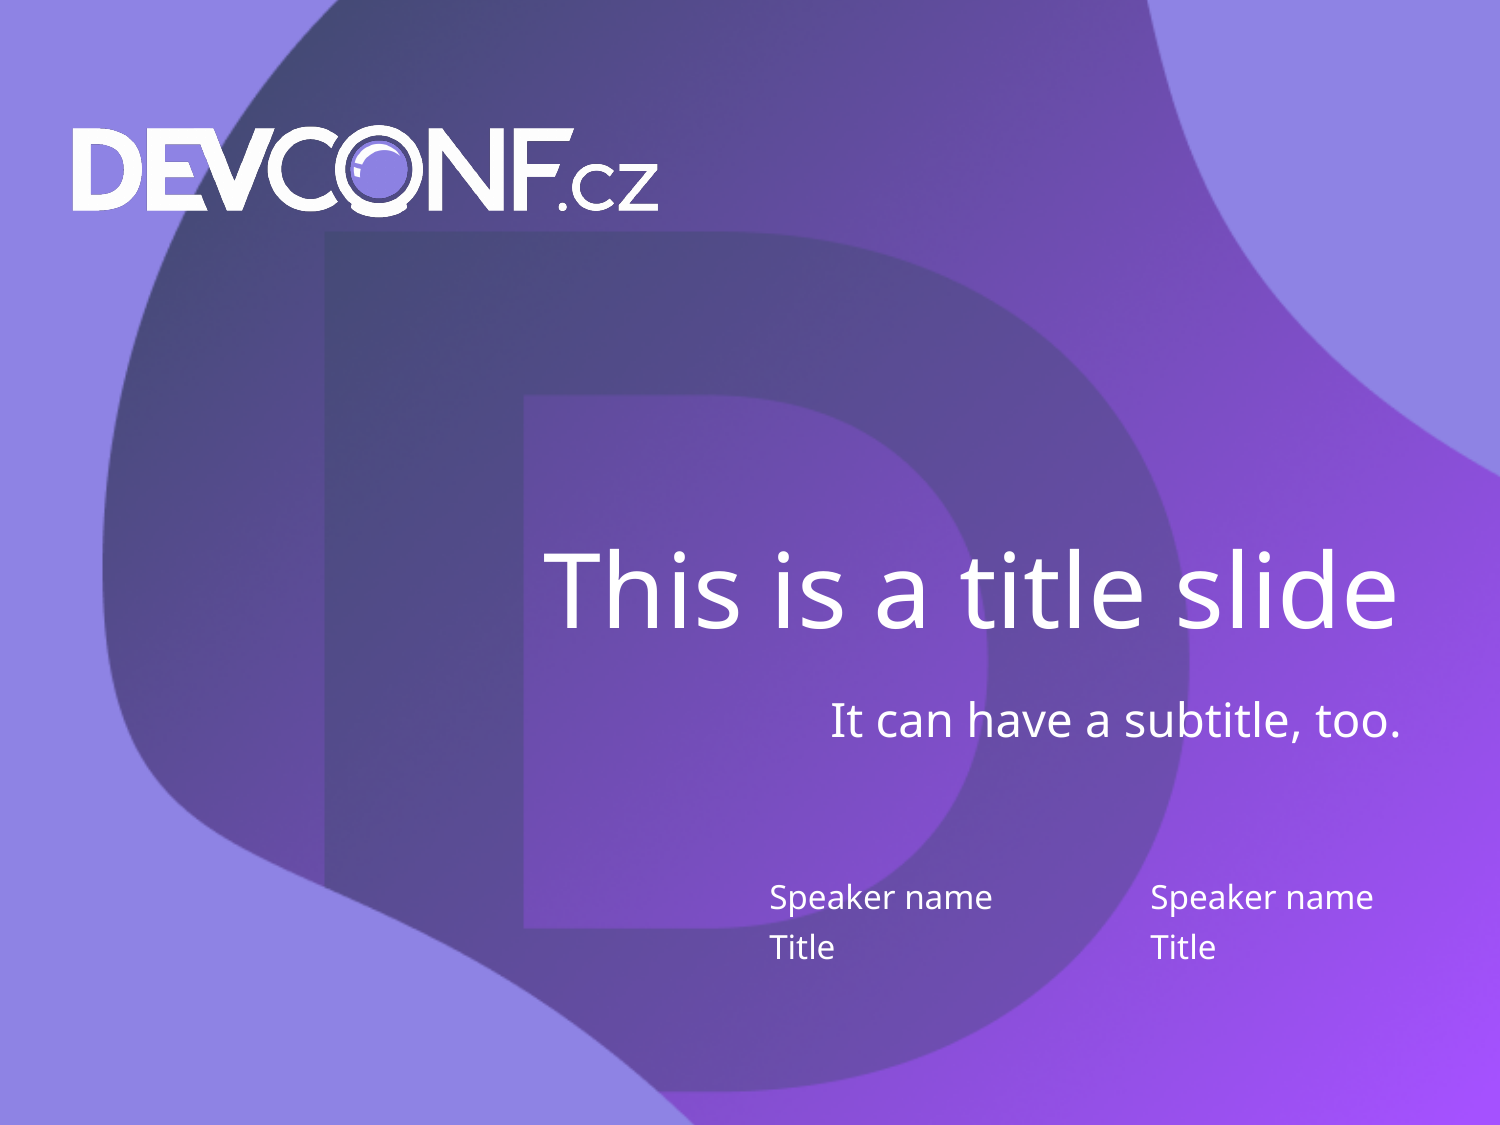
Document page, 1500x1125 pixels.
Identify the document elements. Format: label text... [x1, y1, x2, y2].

picture [0, 0, 1500, 1125]
subtitle Speaker name Title [769, 876, 1019, 978]
subtitle Speaker name Title [1150, 876, 1400, 978]
subtitle It can have a subtitle, too. [526, 676, 1402, 747]
title This is a title slide [526, 394, 1402, 650]
